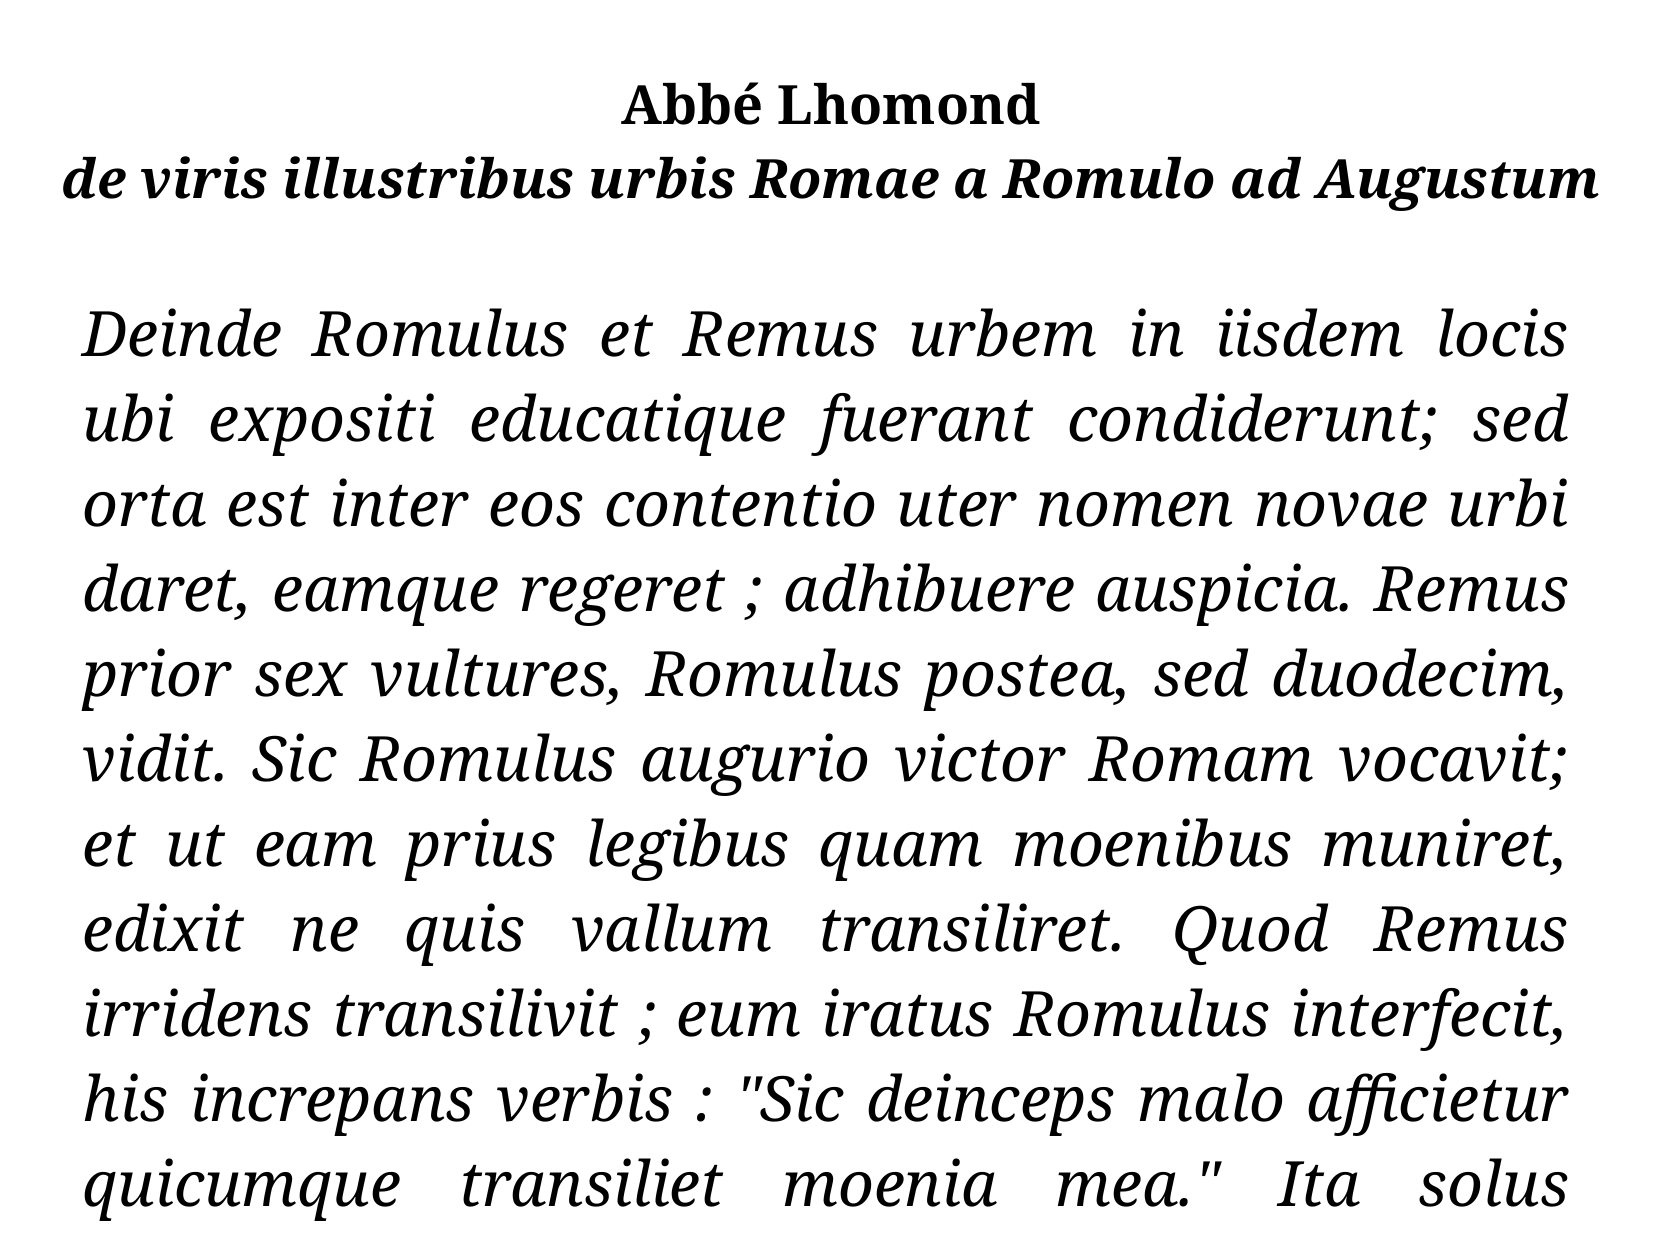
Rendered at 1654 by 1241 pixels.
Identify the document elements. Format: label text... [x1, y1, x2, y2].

text_box Abbé Lhomond de viris illustribus urbis Romae a Romulo ad Augustum [9, 59, 1654, 252]
list Deinde Romulus et Remus urbem in iisdem locis ubi expositi educatique fuerant condiderunt; sed orta est inter eos contentio uter nomen novae urbi daret, eamque regeret ; adhibuere auspicia. Remus prior sex vultures, Romulus postea, sed duodecim, vidit. Sic Romulus augurio victor Romam vocavit; et ut eam prius legibus quam moenibus muniret, edixit ne quis vallum transiliret. Quod Remus irridens transilivit ; eum iratus Romulus interfecit, his increpans verbis : "Sic deinceps malo afficietur quicumque transiliet moenia mea." Ita solus potitus est imperio Romulus. [82, 290, 1571, 1140]
